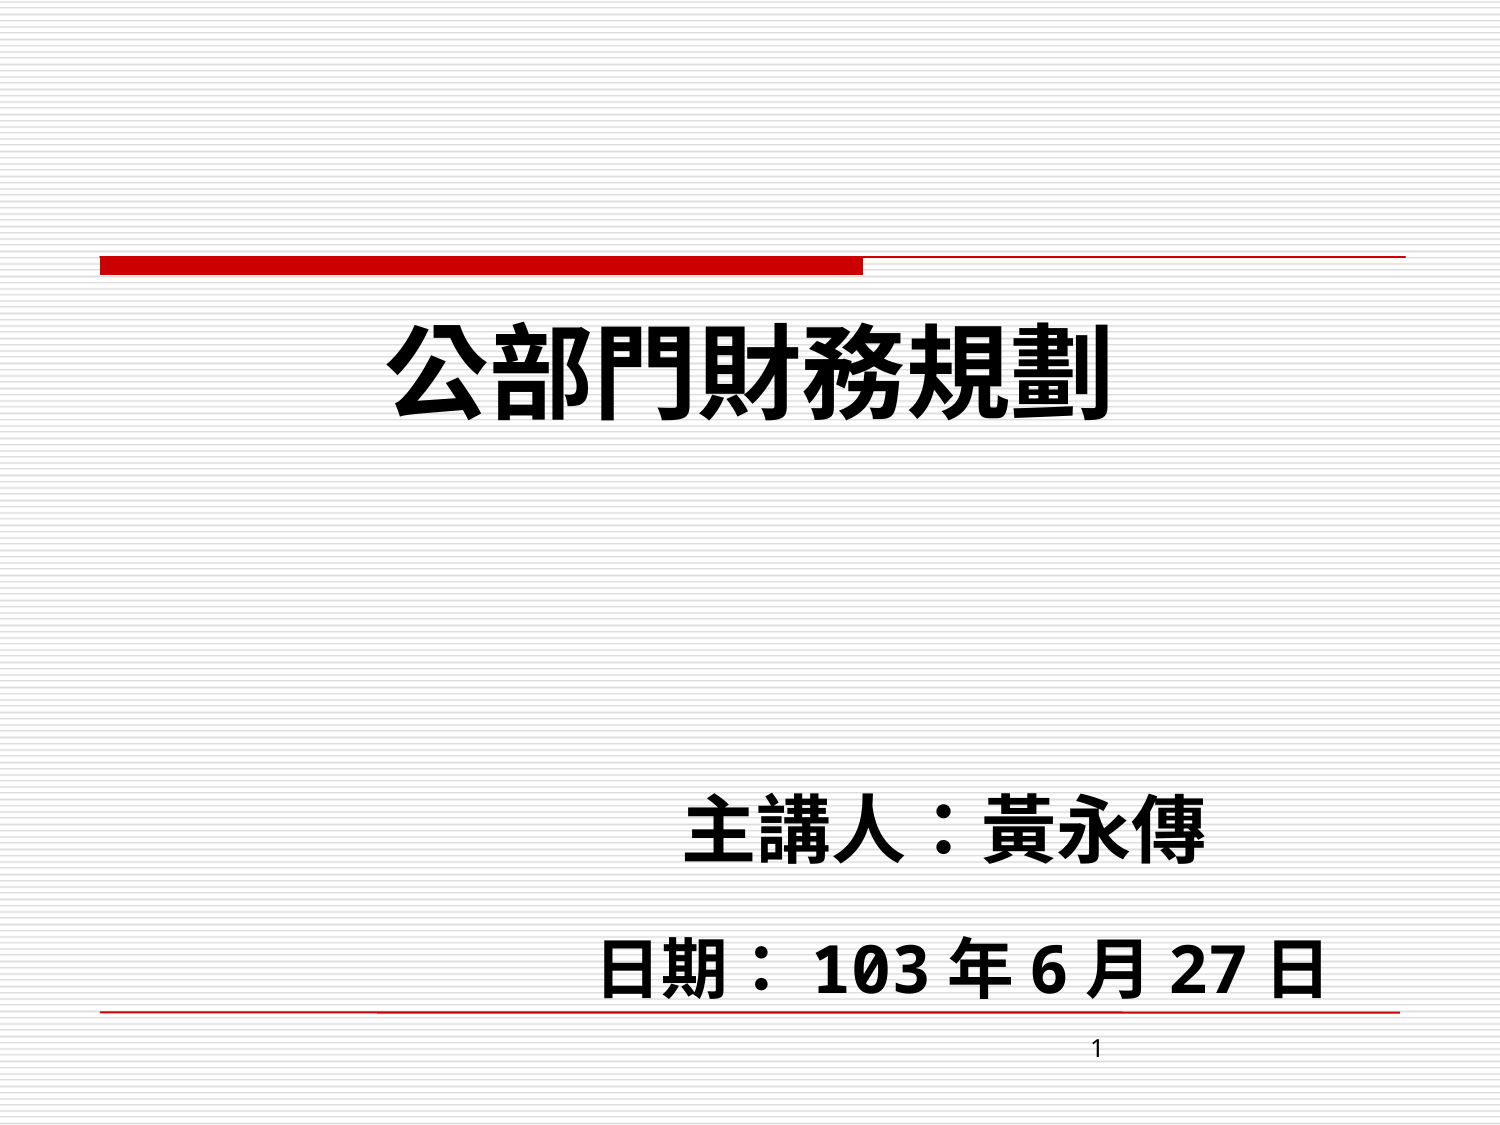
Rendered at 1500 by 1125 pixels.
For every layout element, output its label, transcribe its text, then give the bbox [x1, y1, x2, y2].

text_box 公部門財務規劃 [100, 314, 1400, 442]
text_box 主講人：黃永傳 日期：103年6月27日 [219, 775, 1352, 1016]
text_box [1074, 1024, 1400, 1103]
